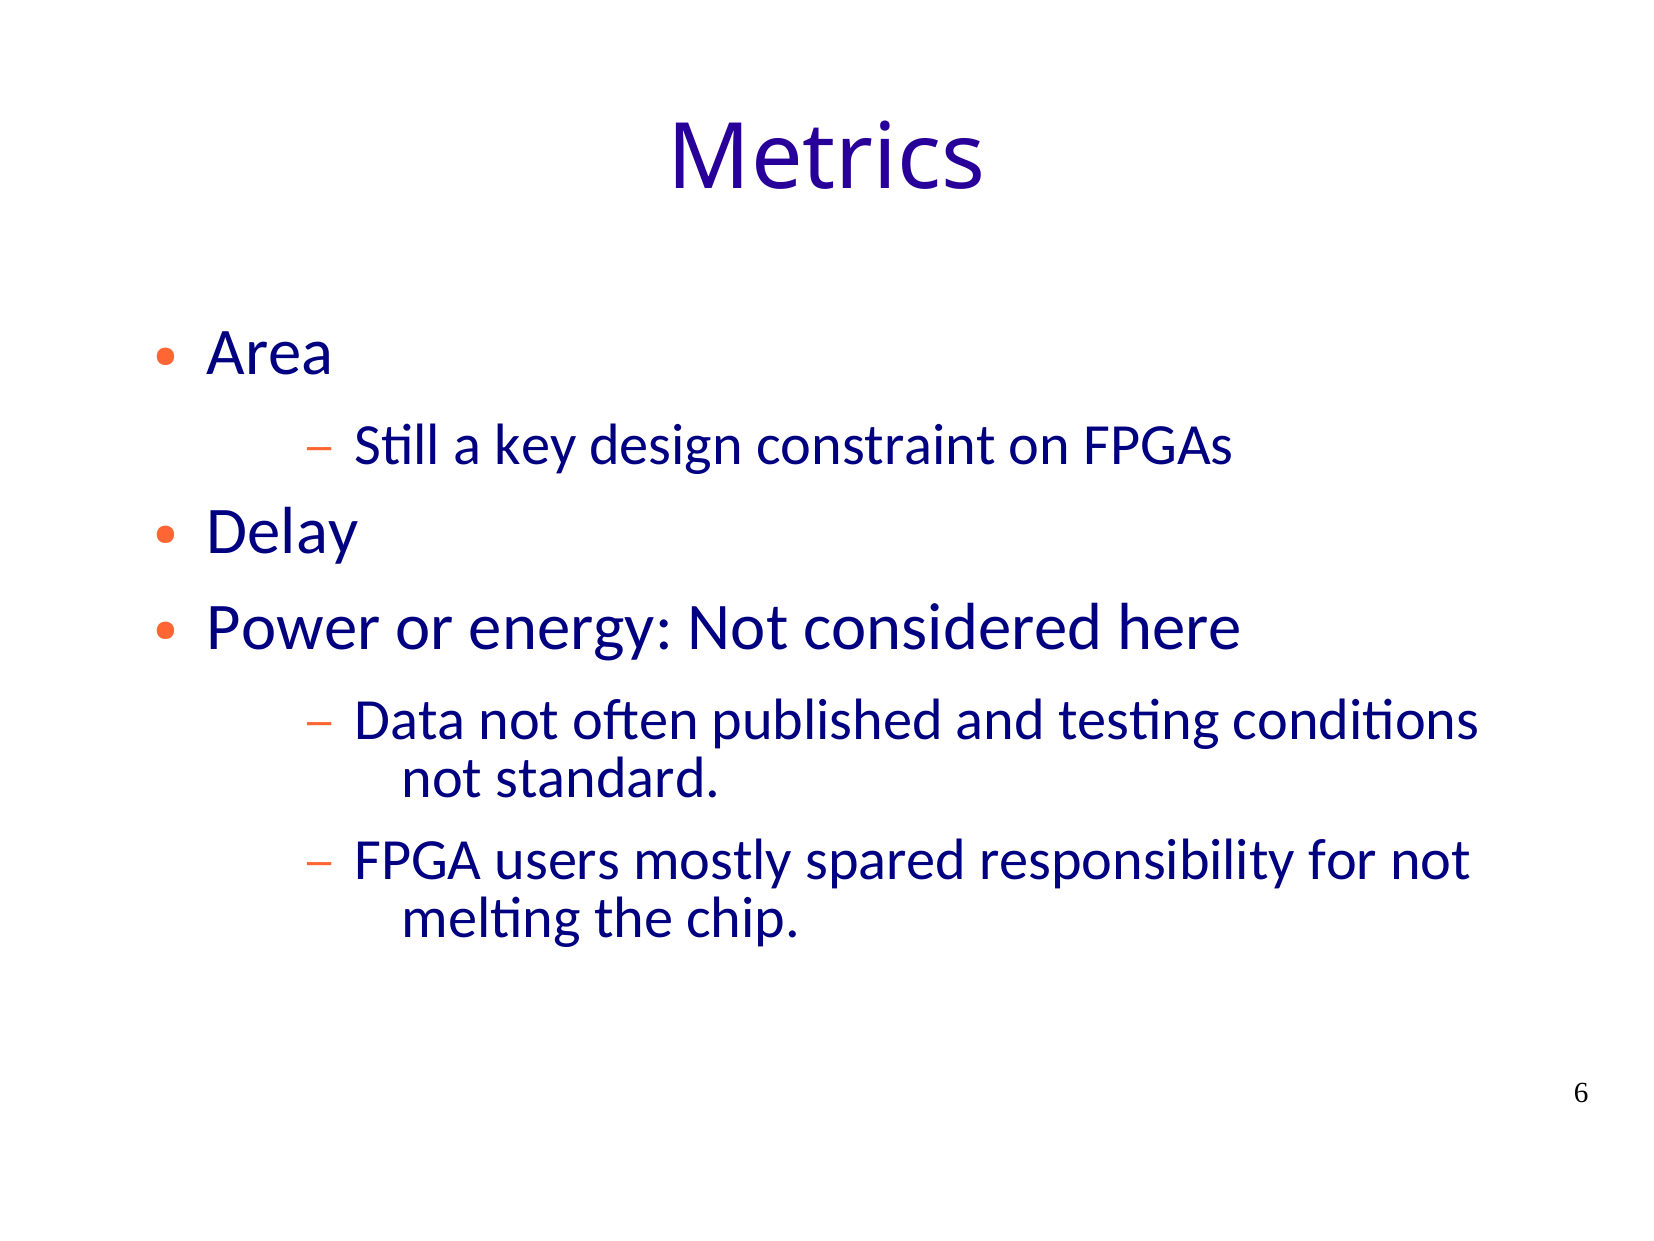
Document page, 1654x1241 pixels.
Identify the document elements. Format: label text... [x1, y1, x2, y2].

title Metrics [82, 56, 1571, 250]
list Area Still a key design constraint on FPGAs Delay Power or energy: Not considered here Data not often published and testing conditions not standard. FPGA users mostly spared responsibility for not melting the chip. [118, 324, 1571, 1129]
